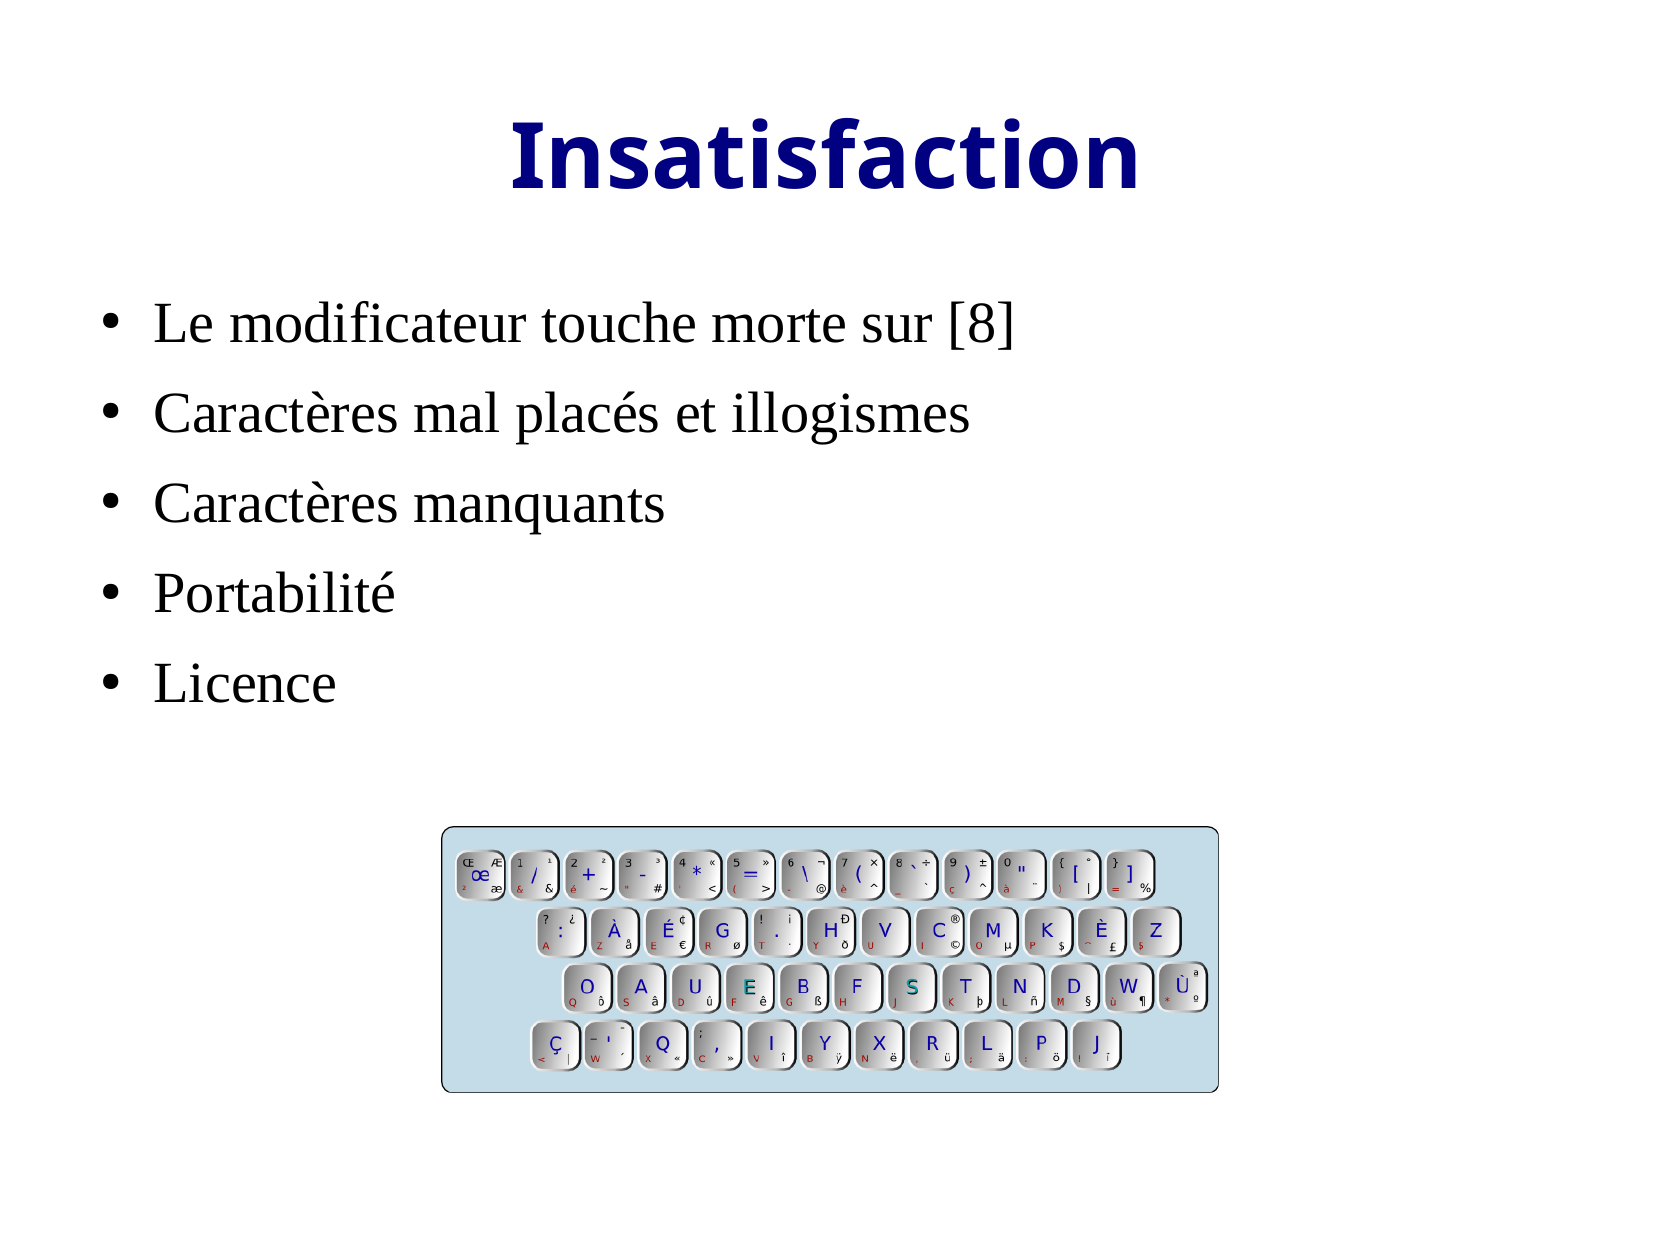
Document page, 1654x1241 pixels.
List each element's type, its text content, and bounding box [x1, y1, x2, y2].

title Insatisfaction [82, 56, 1571, 250]
picture [441, 826, 1219, 1093]
list Le modificateur touche morte sur [8] Caractères mal placés et illogismes Caractères manquants Portabilité Licence [82, 290, 1571, 1094]
